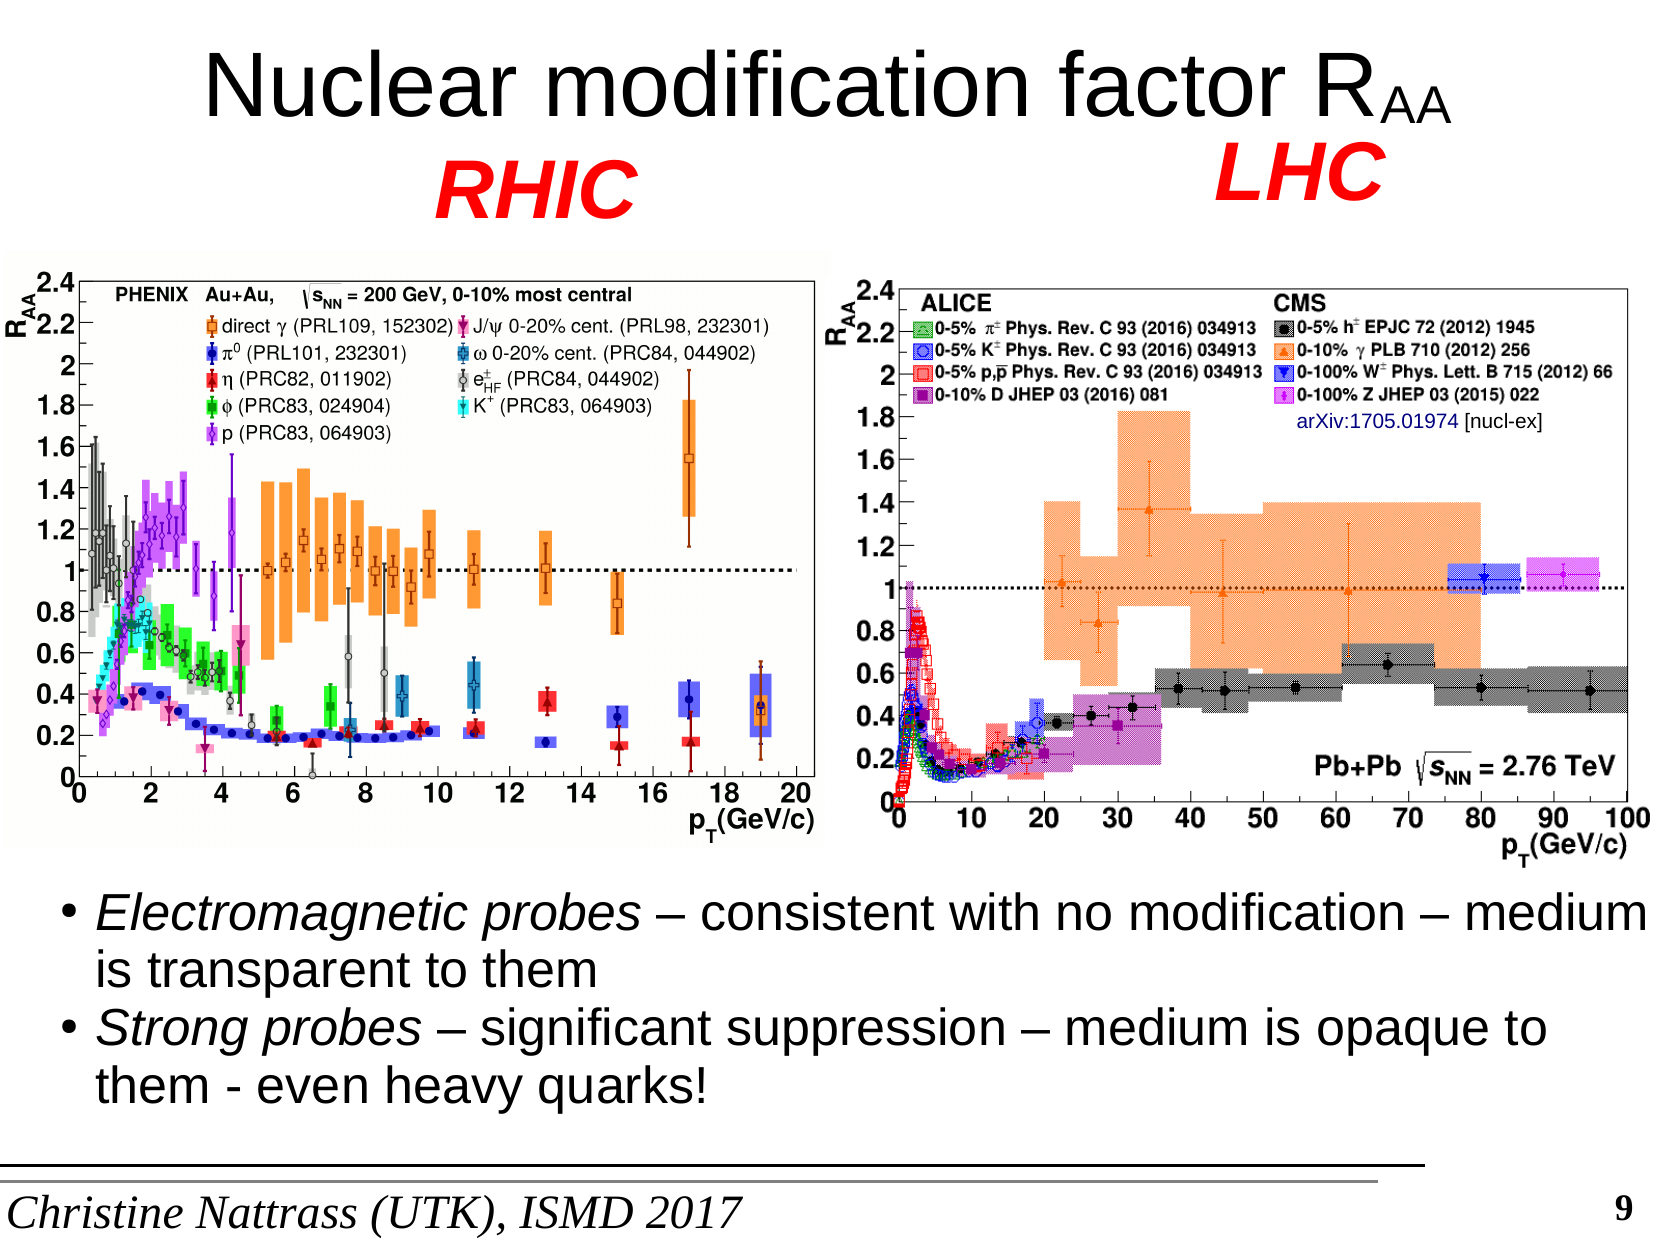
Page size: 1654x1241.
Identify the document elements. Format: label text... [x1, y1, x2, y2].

title Nuclear modification factor RAA [82, 18, 1571, 152]
text_box LHC [1200, 118, 1501, 227]
text_box arXiv:1705.01974 [nucl-ex] [1281, 354, 1558, 490]
picture [5, 251, 1651, 873]
text_box RHIC [420, 135, 721, 245]
text_box Electromagnetic probes – consistent with no modification – medium is transparent to them Strong probes – significant suppression – medium is opaque to them - even heavy quarks! [45, 875, 1654, 1125]
